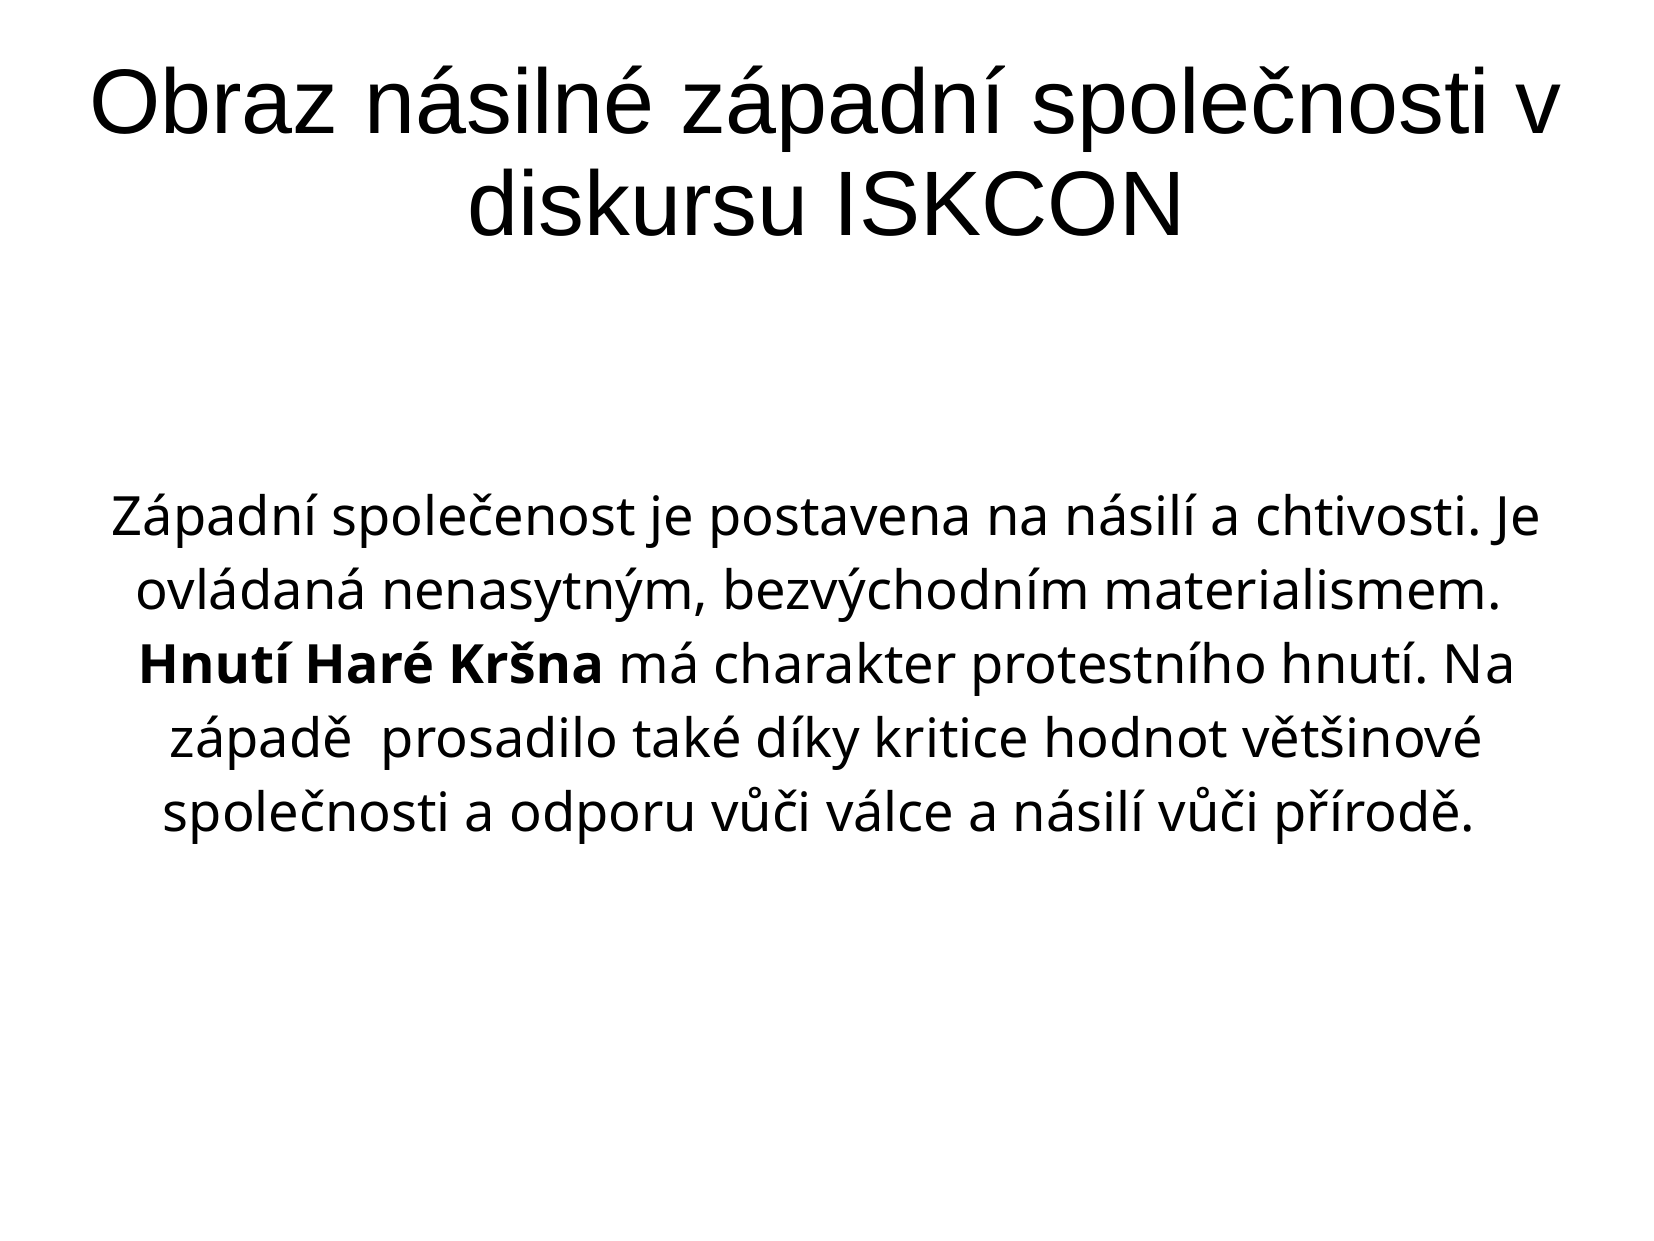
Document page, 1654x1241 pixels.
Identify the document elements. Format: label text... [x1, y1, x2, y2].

subtitle Západní společenost je postavena na násilí a chtivosti. Je ovládaná nenasytným, bezvýchodním materialismem. Hnutí Haré Kršna má charakter protestního hnutí. Na západě prosadilo také díky kritice hodnot většinové společnosti a odporu vůči válce a násilí vůči přírodě. [82, 290, 1571, 1109]
title Obraz násilné západní společnosti v diskursu ISKCON [82, 49, 1571, 257]
